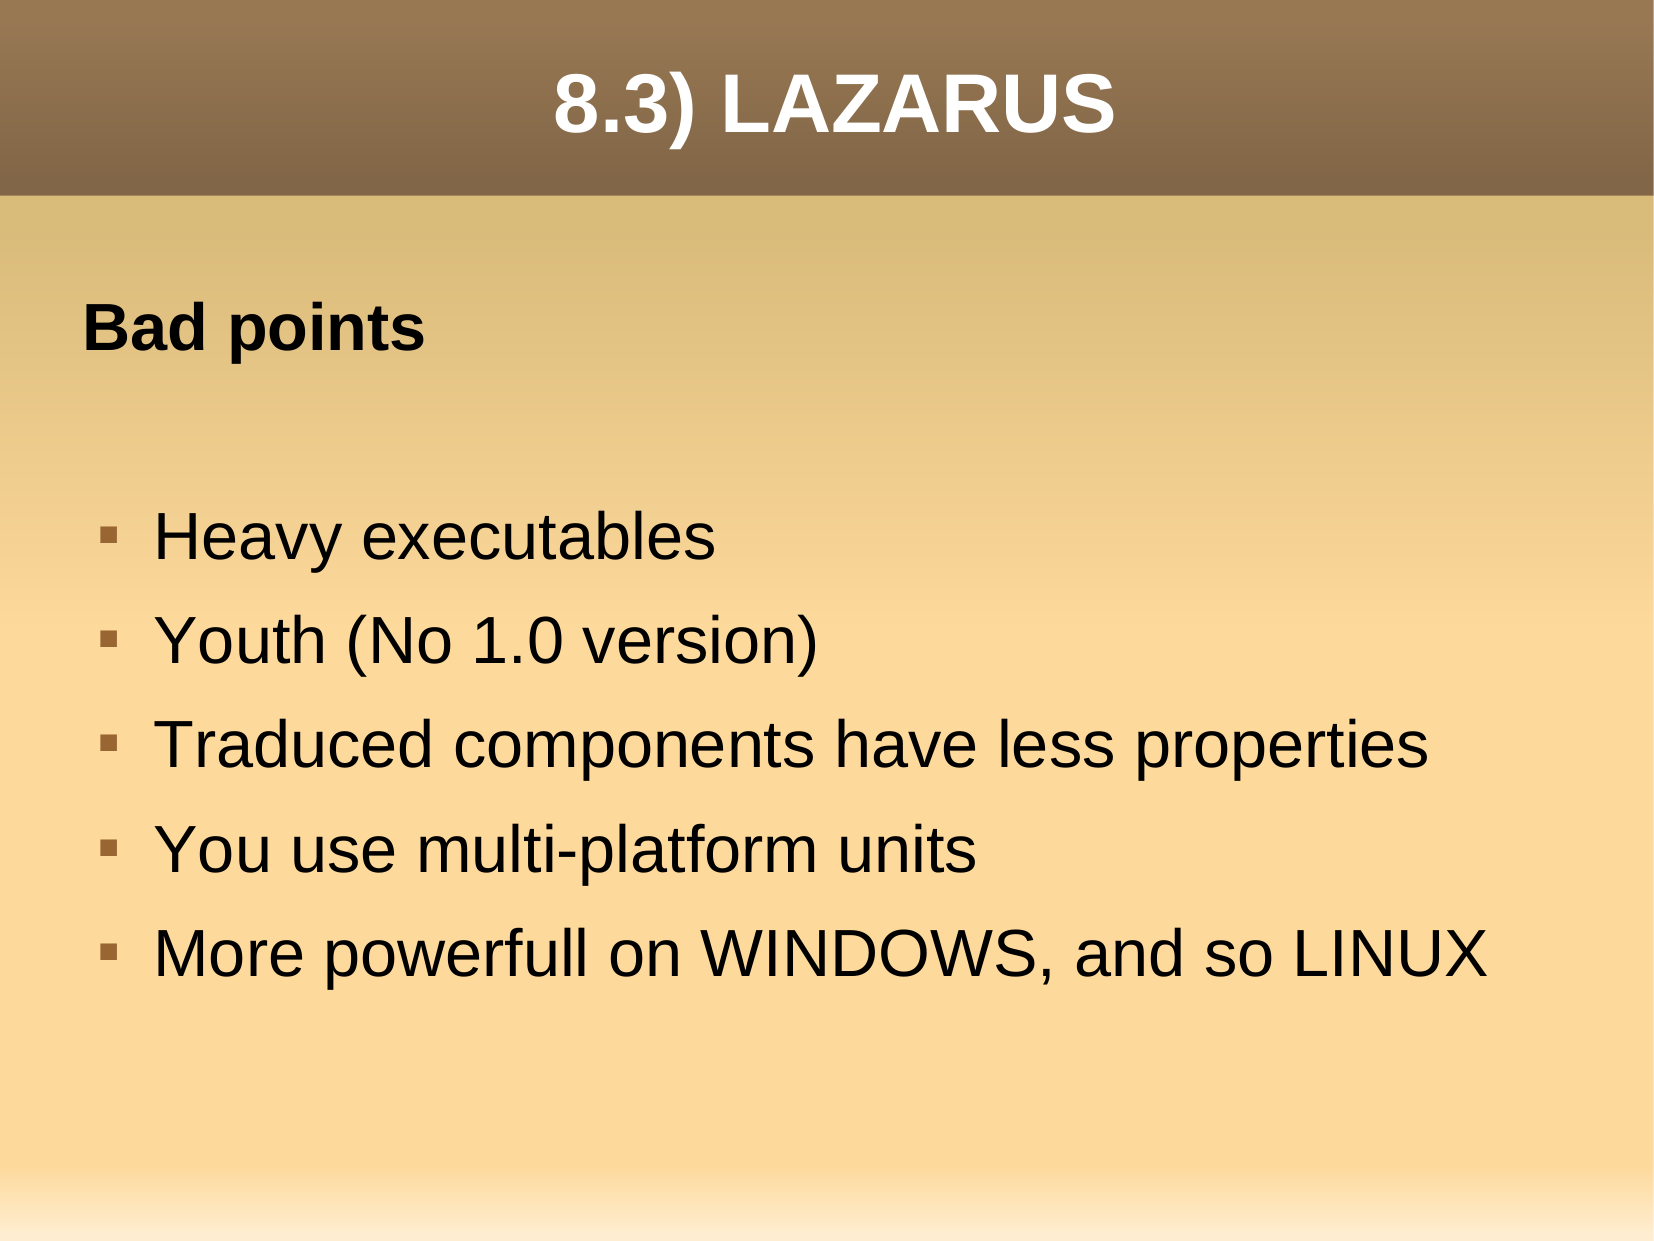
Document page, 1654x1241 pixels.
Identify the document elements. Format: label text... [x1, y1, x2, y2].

picture [0, 0, 1654, 1241]
title 8.3) LAZARUS [76, 7, 1565, 200]
list Bad points Heavy executables Youth (No 1.0 version) Traduced components have less properties You use multi-platform units More powerfull on WINDOWS, and so LINUX [82, 290, 1571, 1094]
